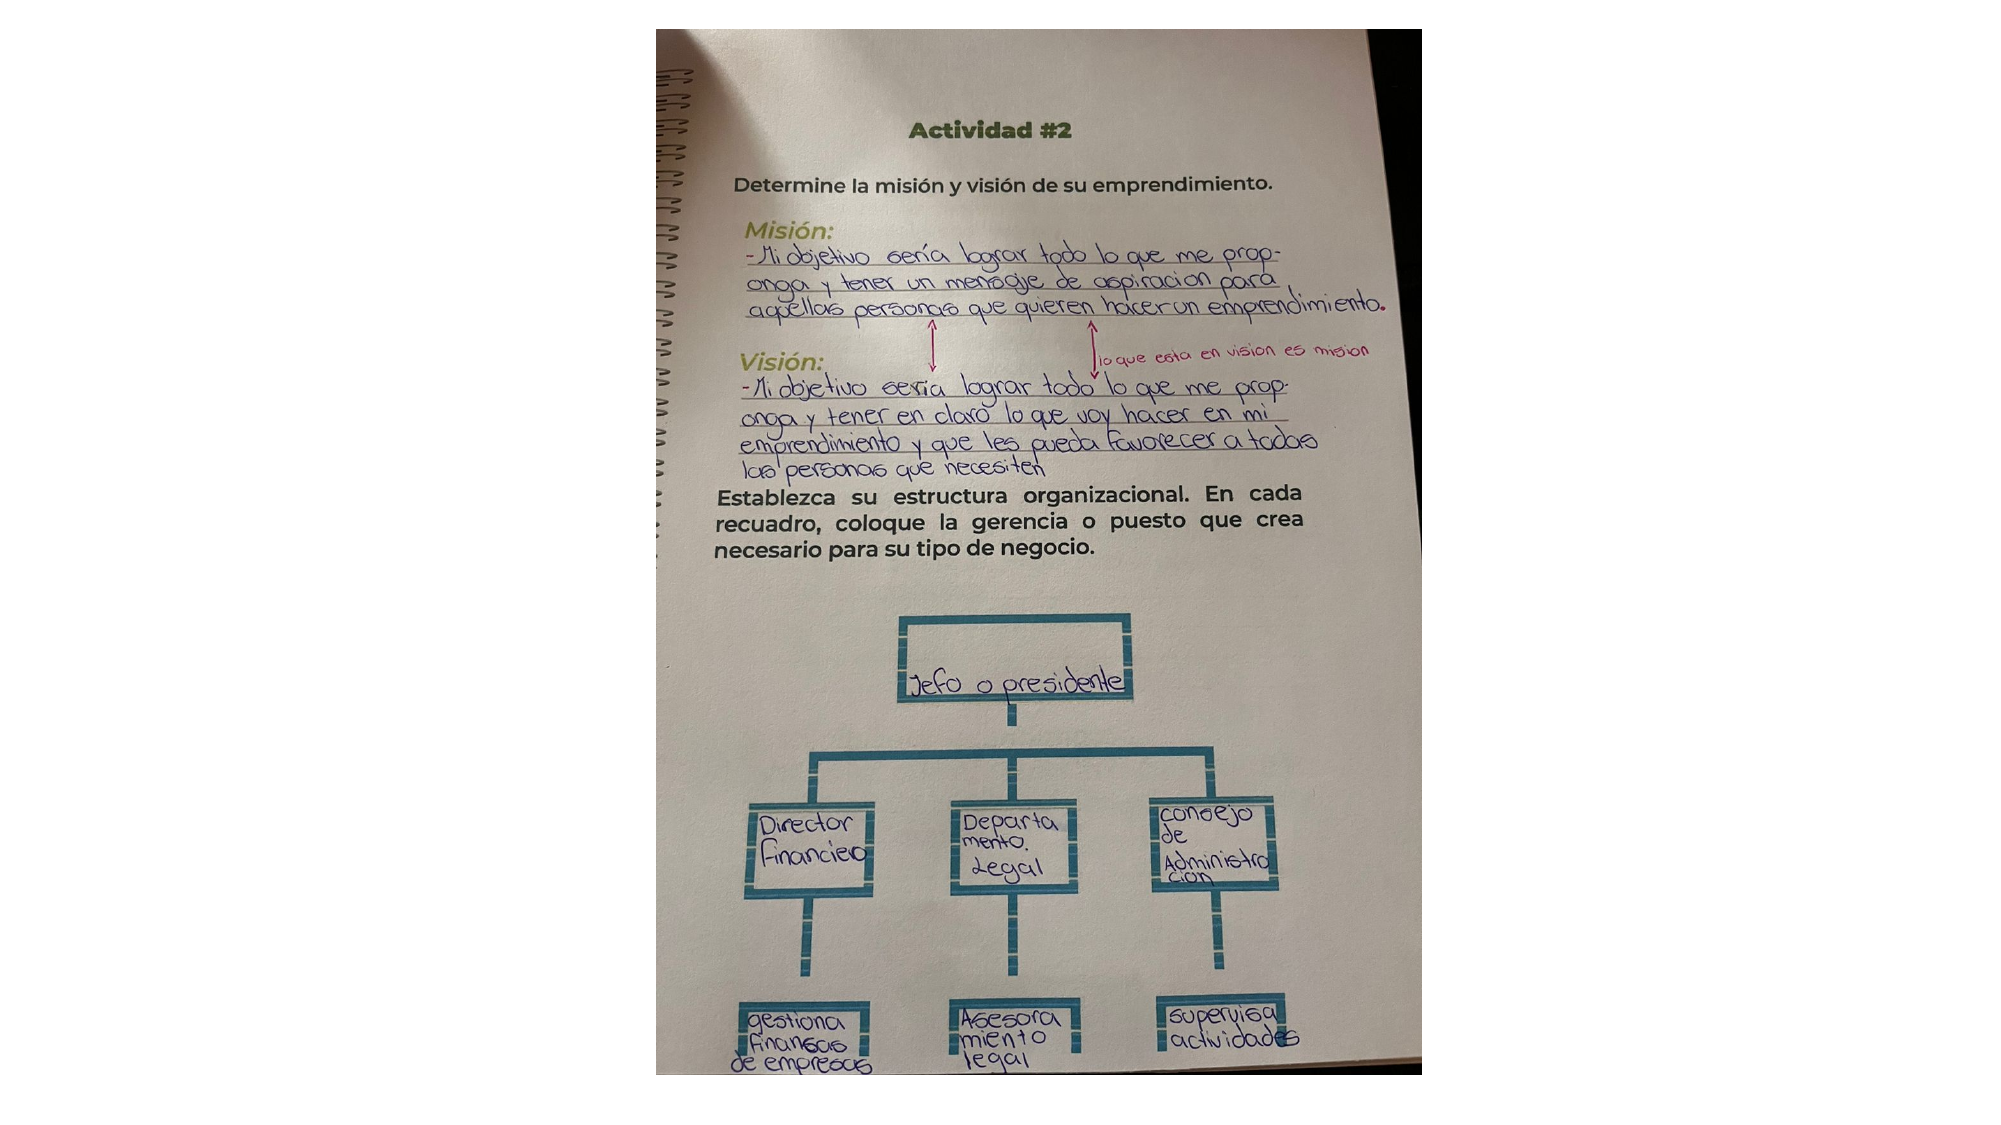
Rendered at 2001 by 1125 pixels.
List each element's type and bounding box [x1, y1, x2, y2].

picture [656, 29, 1422, 1075]
